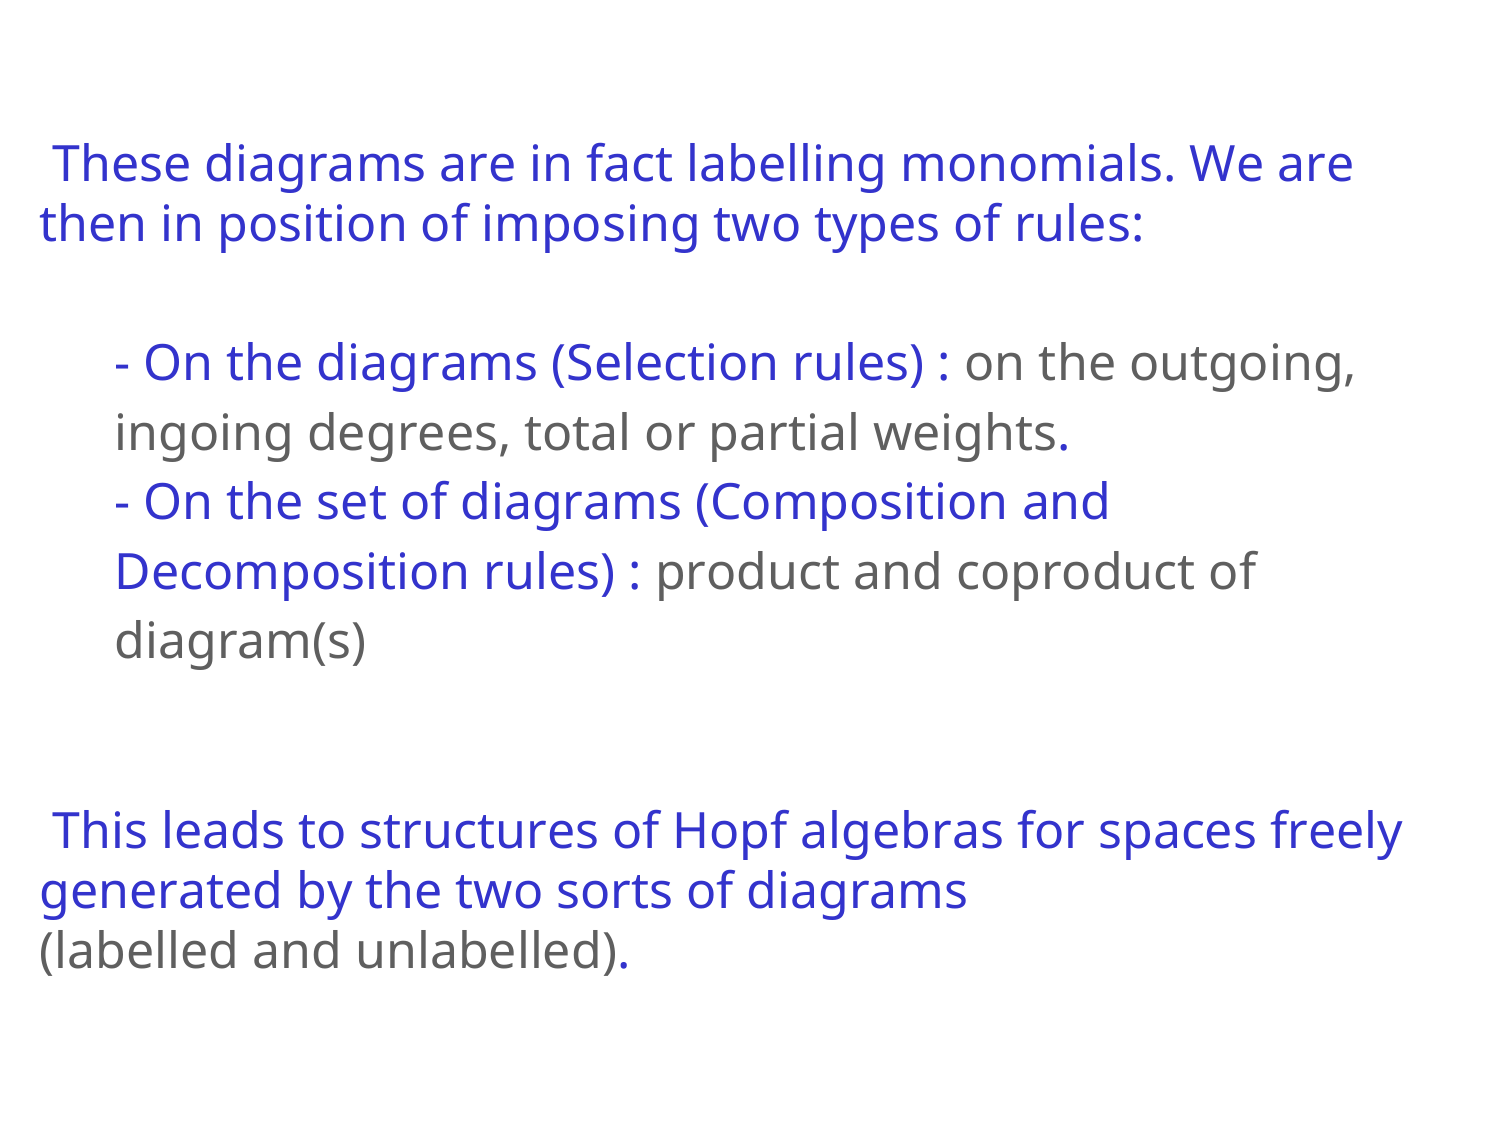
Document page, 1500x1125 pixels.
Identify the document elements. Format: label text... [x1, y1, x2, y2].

text_box These diagrams are in fact labelling monomials. We are then in position of imposing two types of rules: - On the diagrams (Selection rules) : on the outgoing, ingoing degrees, total or partial weights. - On the set of diagrams (Composition and Decomposition rules) : product and coproduct of diagram(s) This leads to structures of Hopf algebras for spaces freely generated by the two sorts of diagrams (labelled and unlabelled). [24, 123, 1450, 1047]
